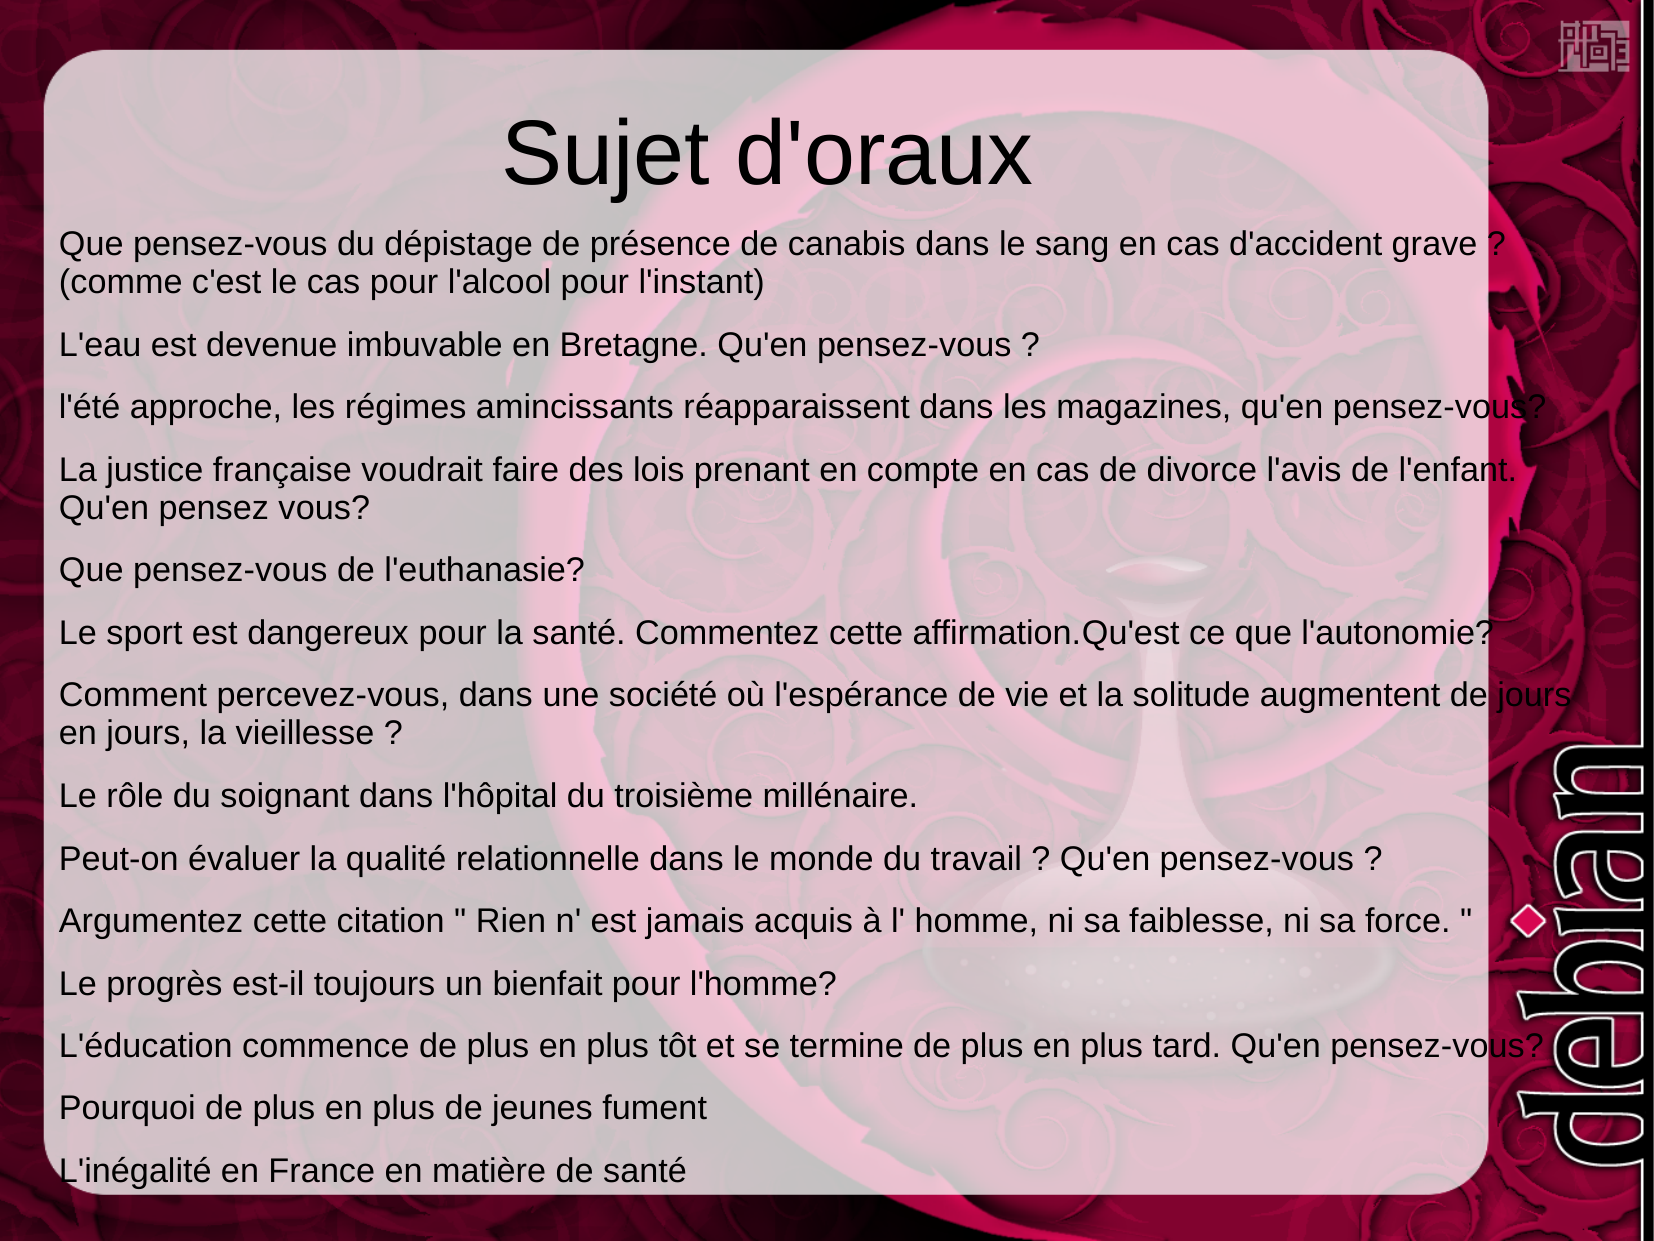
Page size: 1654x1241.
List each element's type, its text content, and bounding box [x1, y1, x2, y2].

list Que pensez-vous du dépistage de présence de canabis dans le sang en cas d'accident grave ? (comme c'est le cas pour l'alcool pour l'instant) L'eau est devenue imbuvable en Bretagne. Qu'en pensez-vous ? l'été approche, les régimes amincissants réapparaissent dans les magazines, qu'en pensez-vous? La justice française voudrait faire des lois prenant en compte en cas de divorce l'avis de l'enfant. Qu'en pensez vous? Que pensez-vous de l'euthanasie? Le sport est dangereux pour la santé. Commentez cette affirmation.Qu'est ce que l'autonomie? Comment percevez-vous, dans une société où l'espérance de vie et la solitude augmentent de jours en jours, la vieillesse ? Le rôle du soignant dans l'hôpital du troisième millénaire. Peut-on évaluer la qualité relationnelle dans le monde du travail ? Qu'en pensez-vous ? Argumentez cette citation " Rien n' est jamais acquis à l' homme, ni sa faiblesse, ni sa force. " Le progrès est-il toujours un bienfait pour l'homme? L'éducation commence de plus en plus tôt et se termine de plus en plus tard. Qu'en pensez-vous? Pourquoi de plus en plus de jeunes fument L'inégalité en France en matière de santé [59, 224, 1607, 1193]
picture [0, 0, 1654, 1241]
title Sujet d'oraux [59, 49, 1477, 224]
